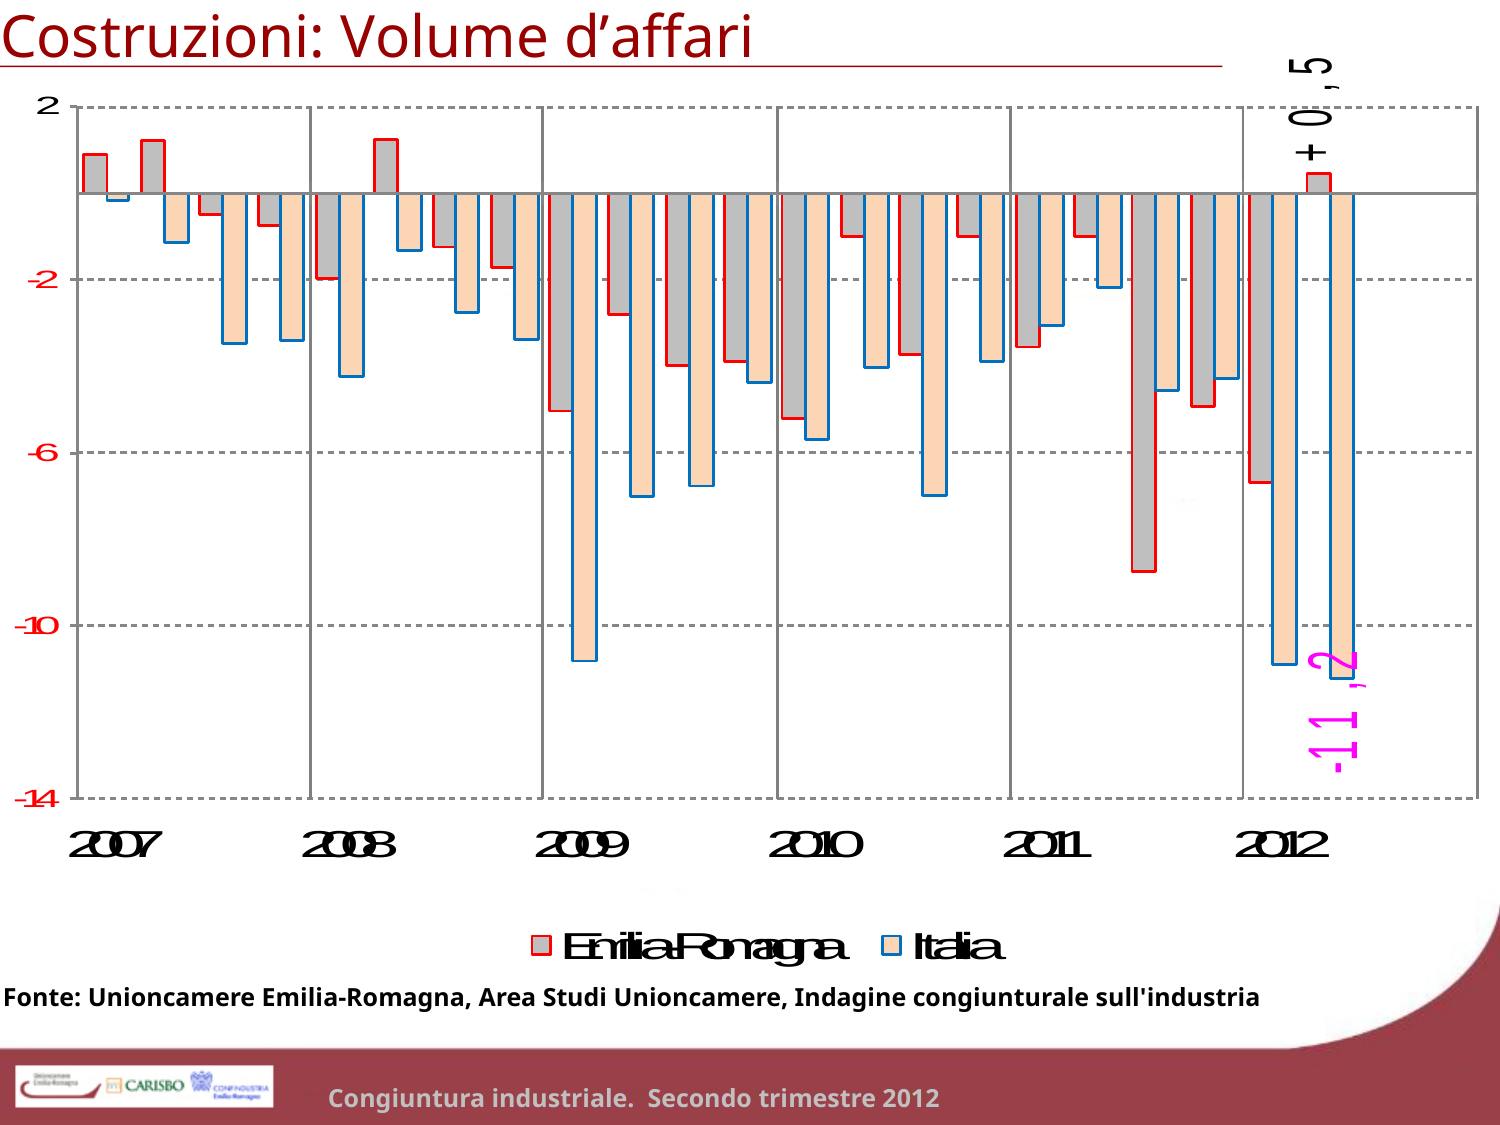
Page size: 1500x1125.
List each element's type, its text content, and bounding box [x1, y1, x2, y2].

text_box Fonte: Unioncamere Emilia-Romagna, Area Studi Unioncamere, Indagine congiunturale sull'industria [0, 976, 1459, 1020]
picture [0, 88, 1500, 976]
text_box Congiuntura industriale. Secondo trimestre 2012 [312, 1054, 1376, 1121]
title Costruzioni: Volume d’affari [0, 0, 1276, 79]
